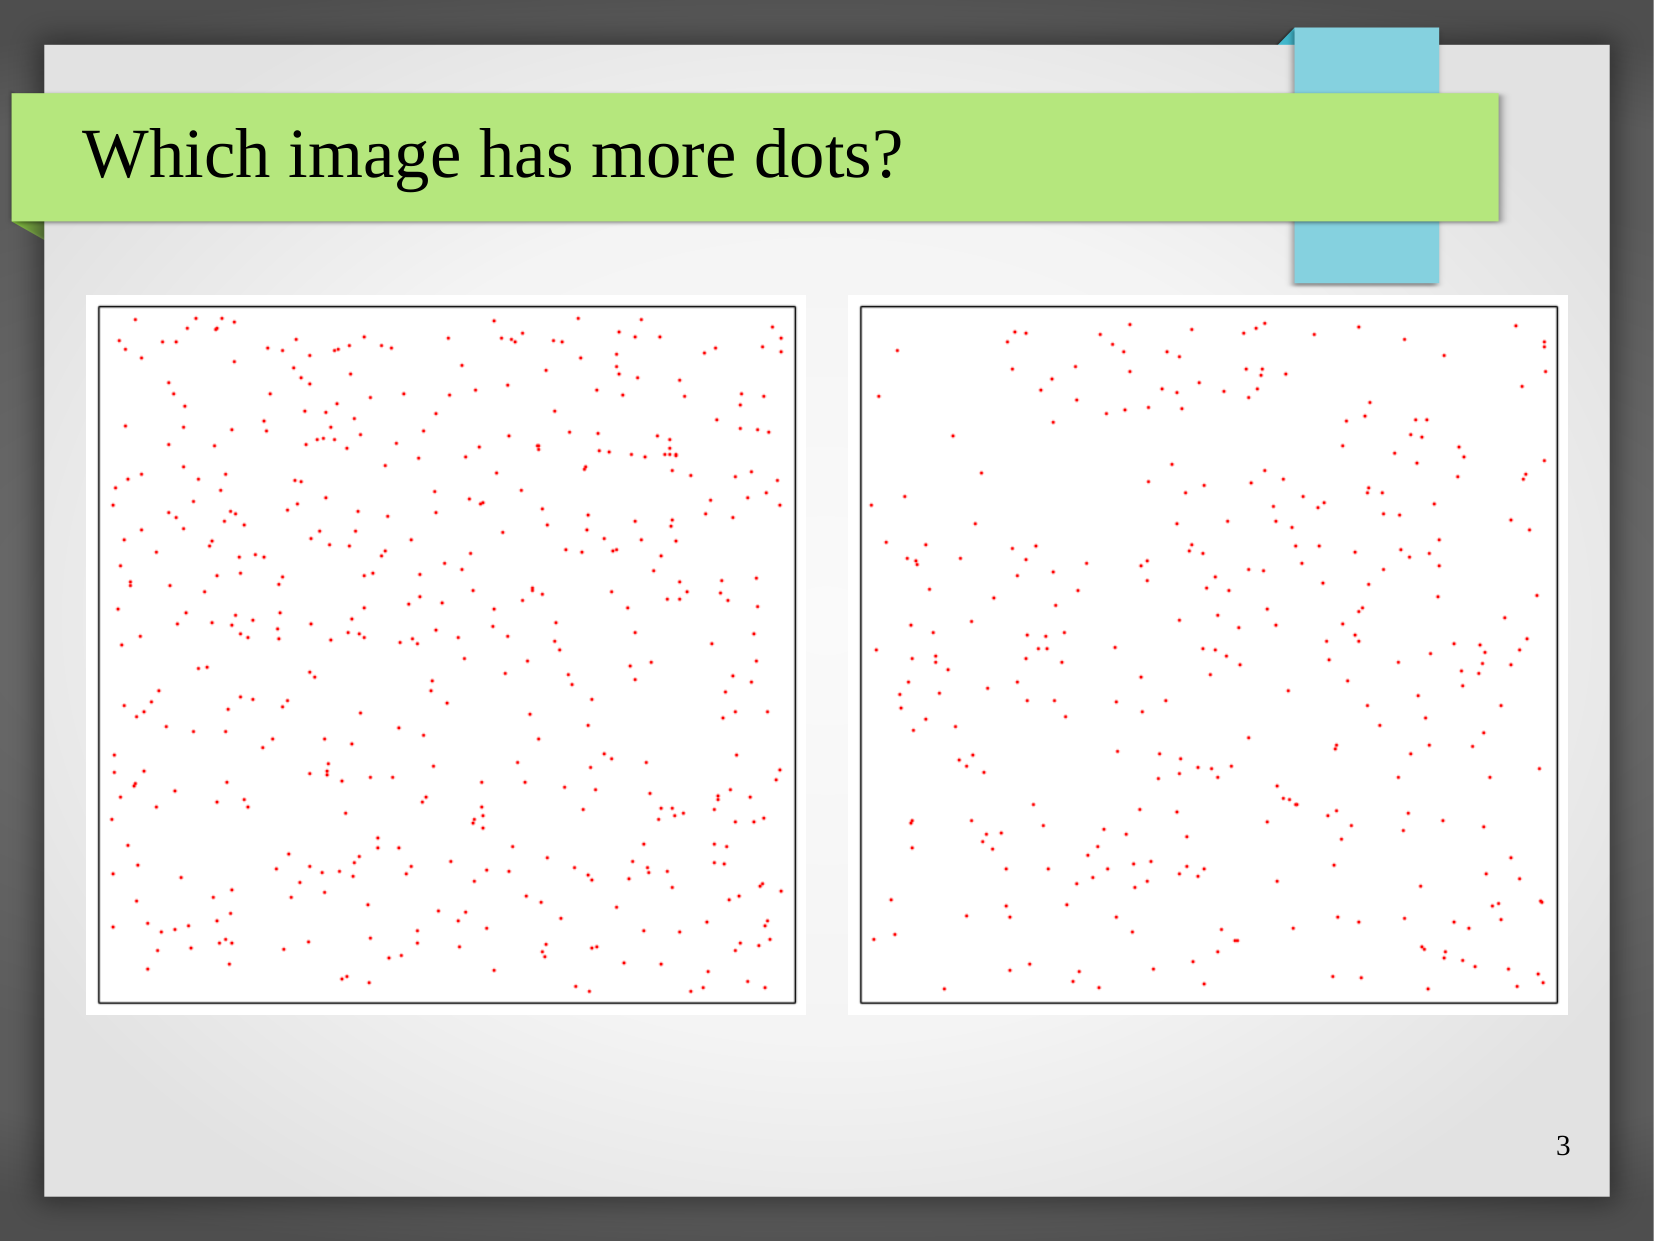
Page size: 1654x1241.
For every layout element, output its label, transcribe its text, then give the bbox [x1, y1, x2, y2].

picture [0, 0, 1654, 1241]
title Which image has more dots? [82, 94, 1264, 213]
